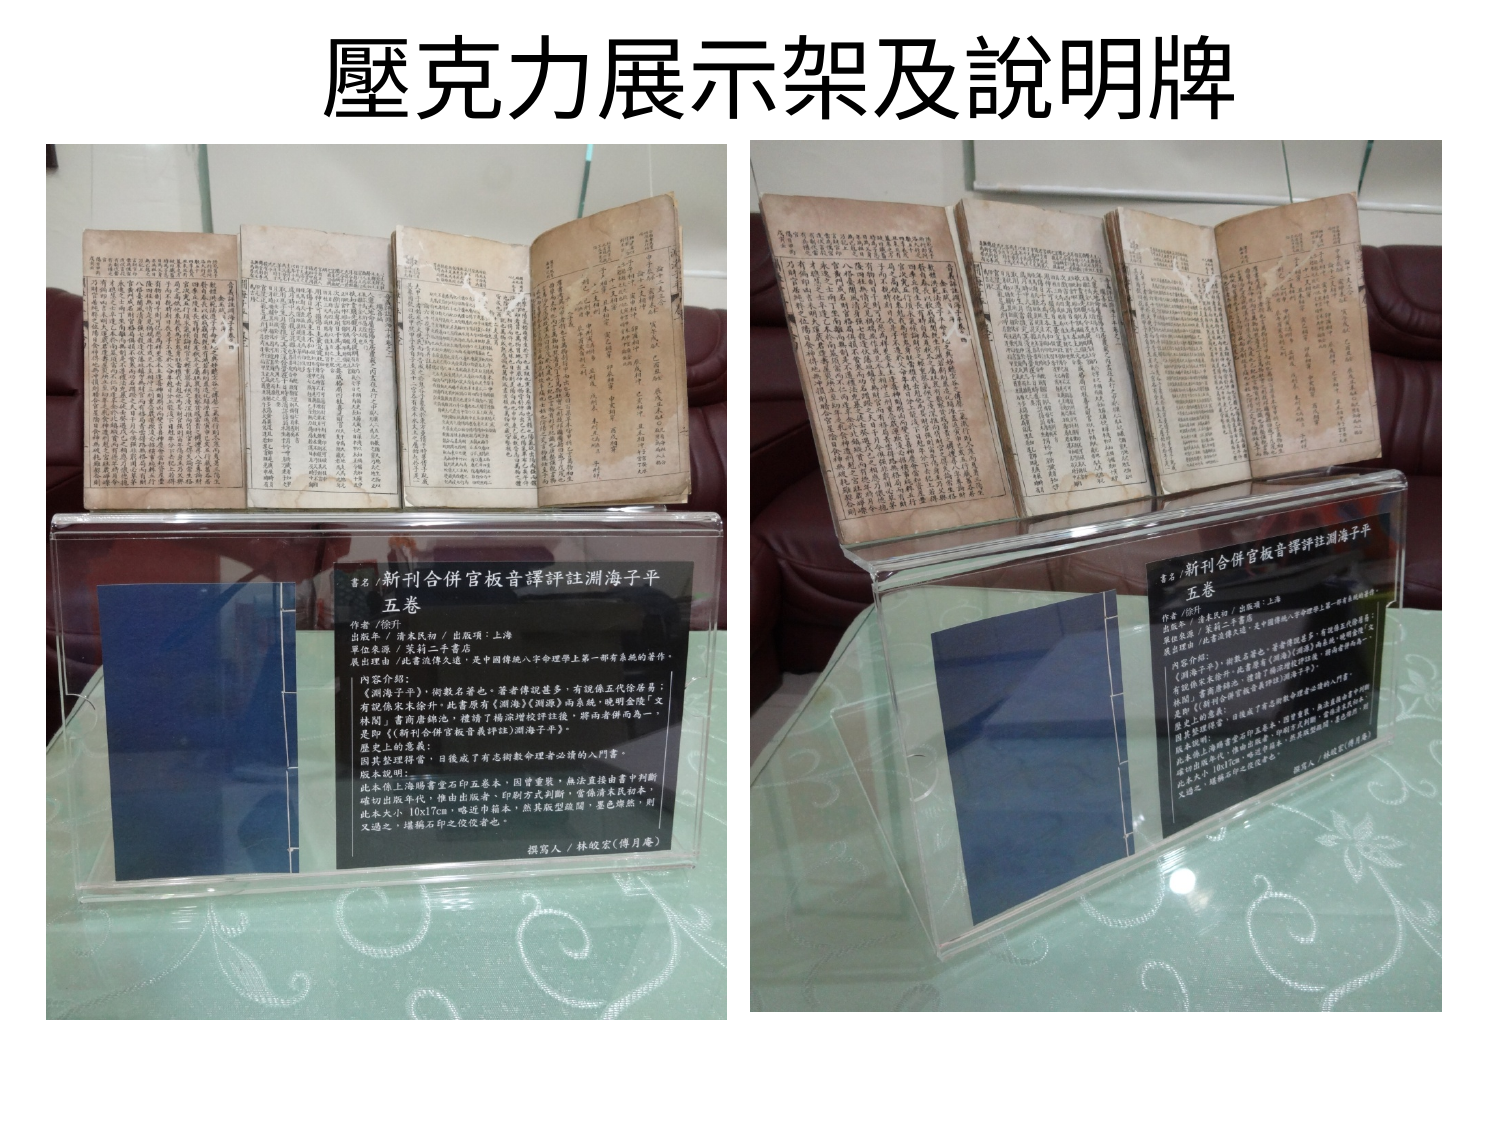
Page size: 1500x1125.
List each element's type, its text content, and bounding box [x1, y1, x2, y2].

picture [750, 140, 1442, 1012]
title 壓克力展示架及說明牌 [105, 0, 1456, 153]
picture [46, 144, 727, 1020]
